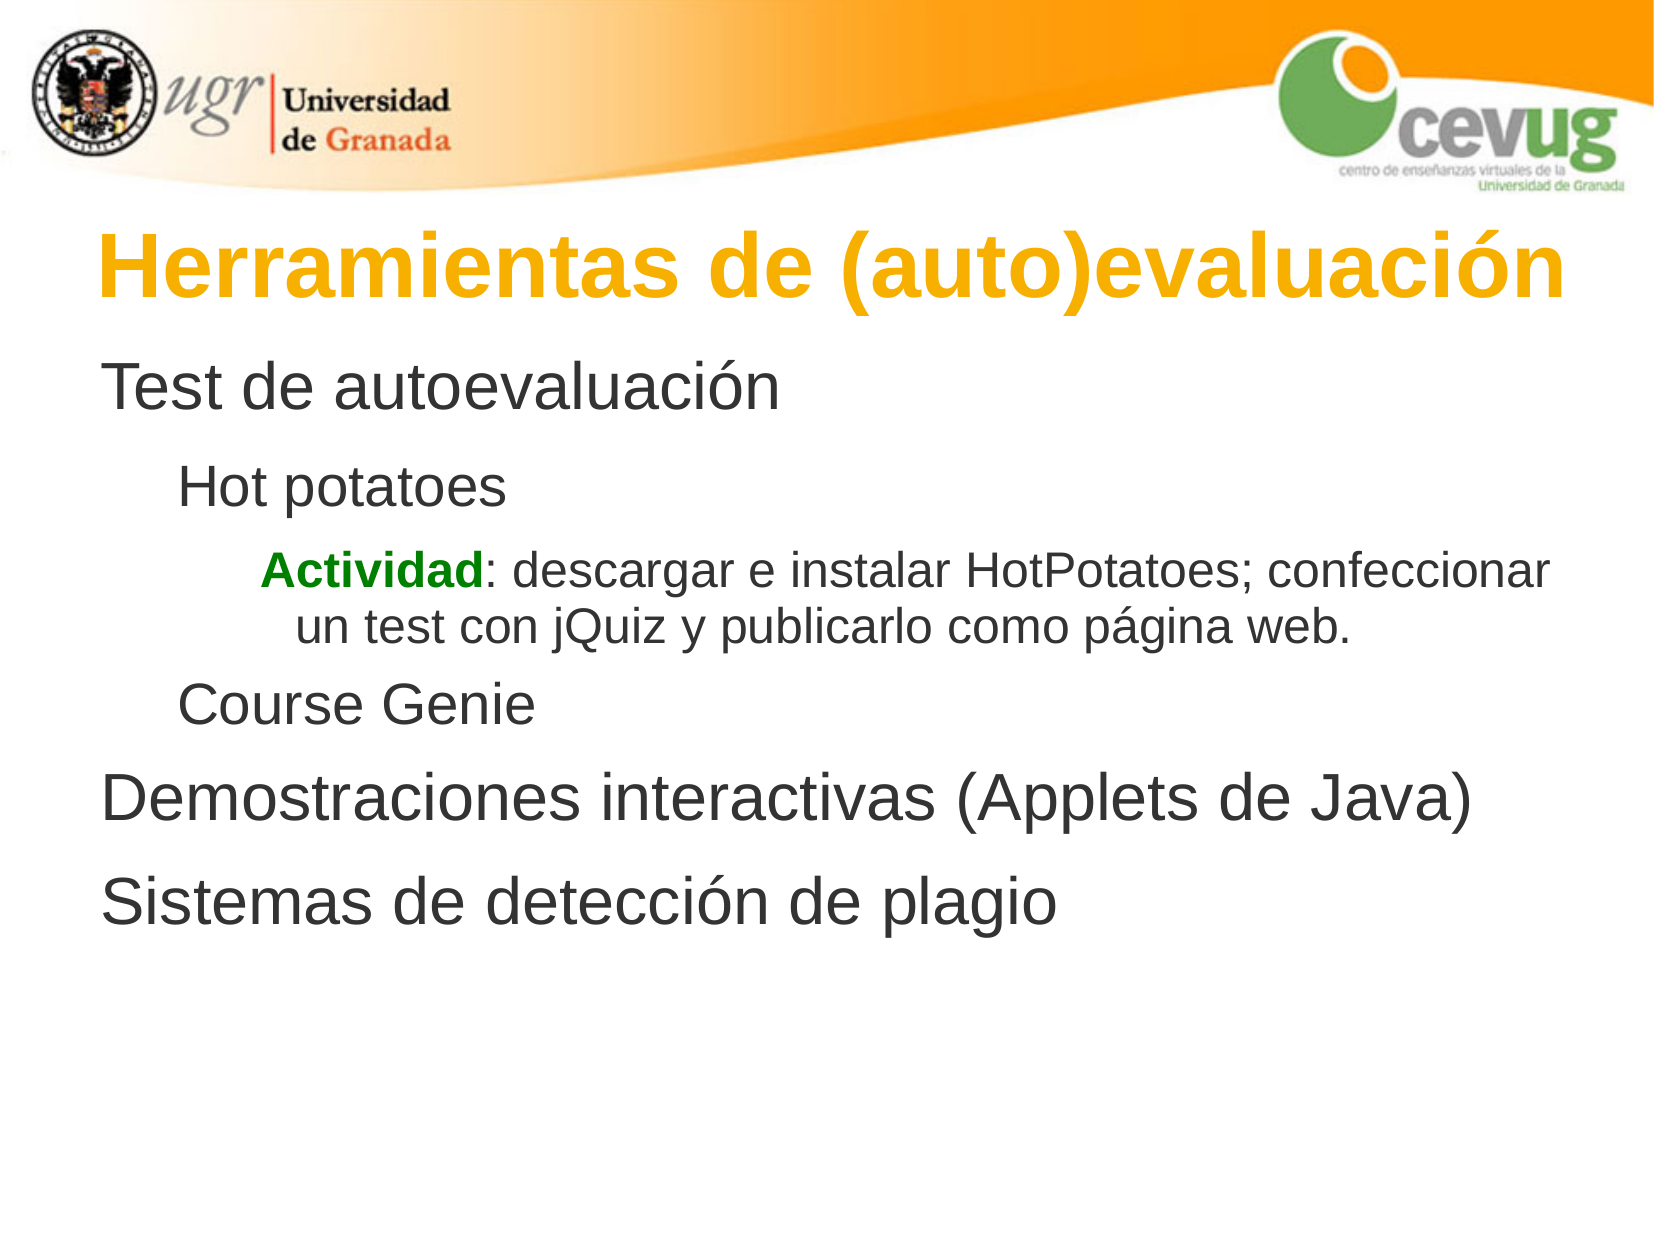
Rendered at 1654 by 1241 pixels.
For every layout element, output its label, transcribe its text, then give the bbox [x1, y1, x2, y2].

title Herramientas de (auto)evaluación [88, 177, 1577, 355]
list Test de autoevaluación Hot potatoes Actividad: descargar e instalar HotPotatoes; confeccionar un test con jQuiz y publicarlo como página web. Course Genie Demostraciones interactivas (Applets de Java) Sistemas de detección de plagio [82, 349, 1571, 1168]
